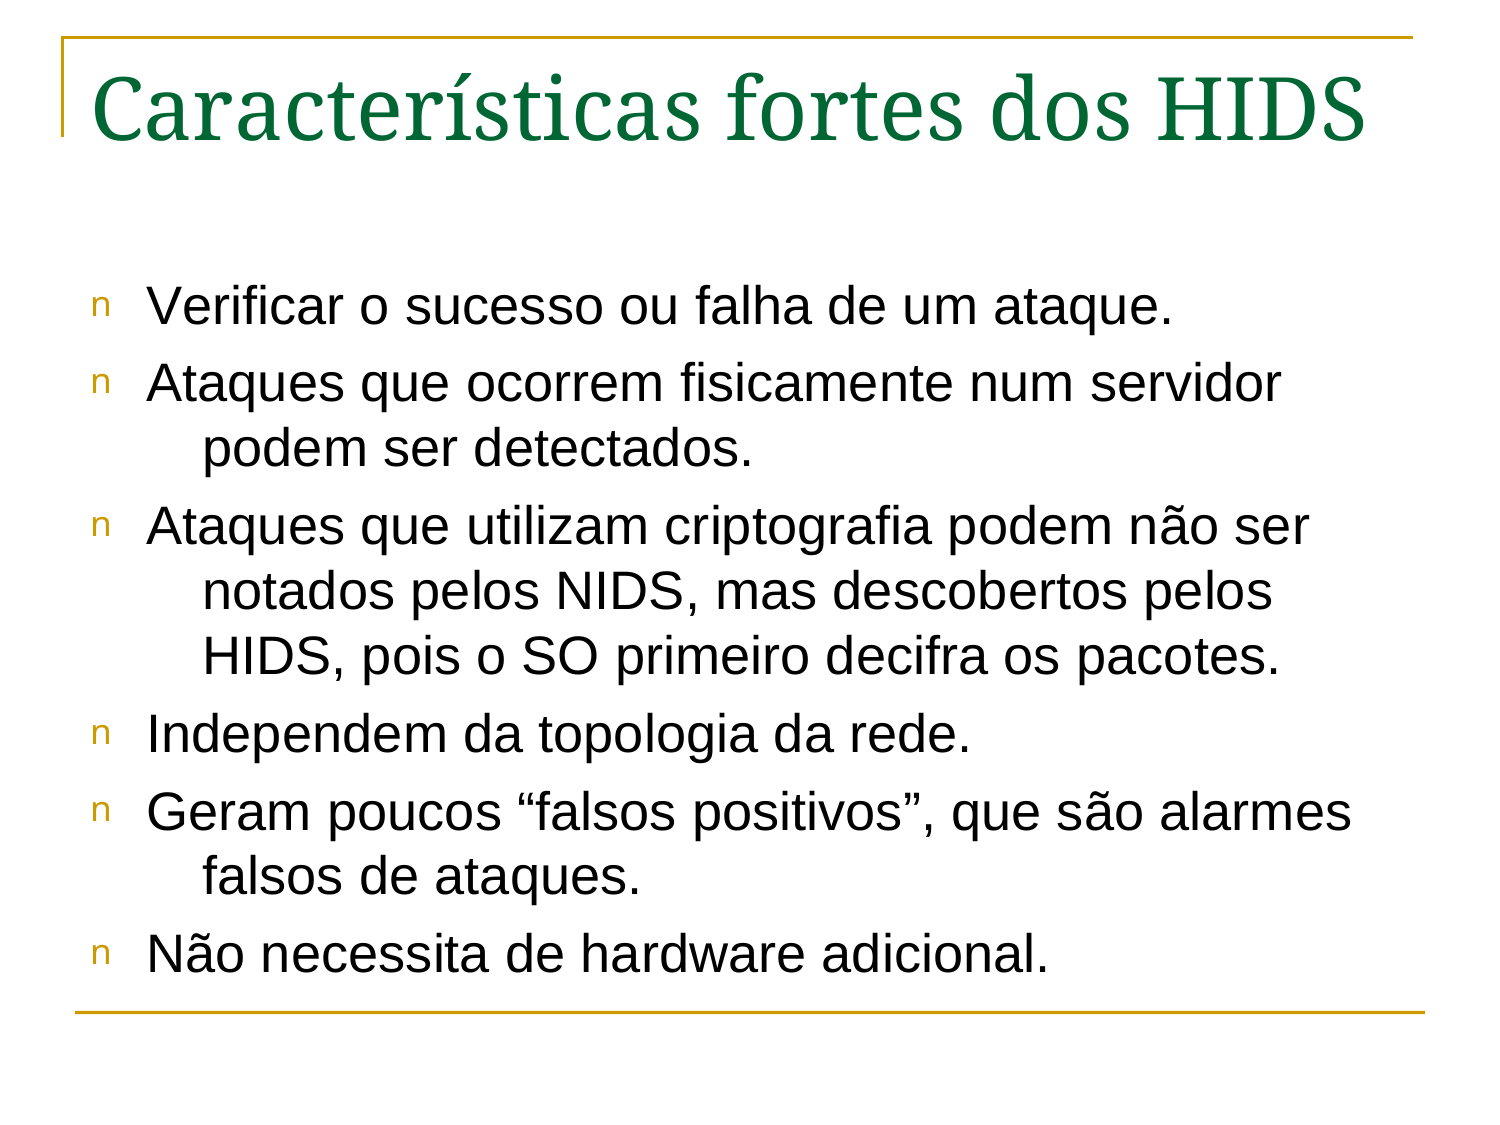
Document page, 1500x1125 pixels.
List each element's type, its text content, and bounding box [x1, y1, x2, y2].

list Verificar o sucesso ou falha de um ataque. Ataques que ocorrem fisicamente num servidor podem ser detectados. Ataques que utilizam criptografia podem não ser notados pelos NIDS, mas descobertos pelos HIDS, pois o SO primeiro decifra os pacotes. Independem da topologia da rede. Geram poucos “falsos positivos”, que são alarmes falsos de ataques. Não necessita de hardware adicional. [75, 262, 1426, 1006]
title Características fortes dos HIDS [75, 45, 1426, 233]
